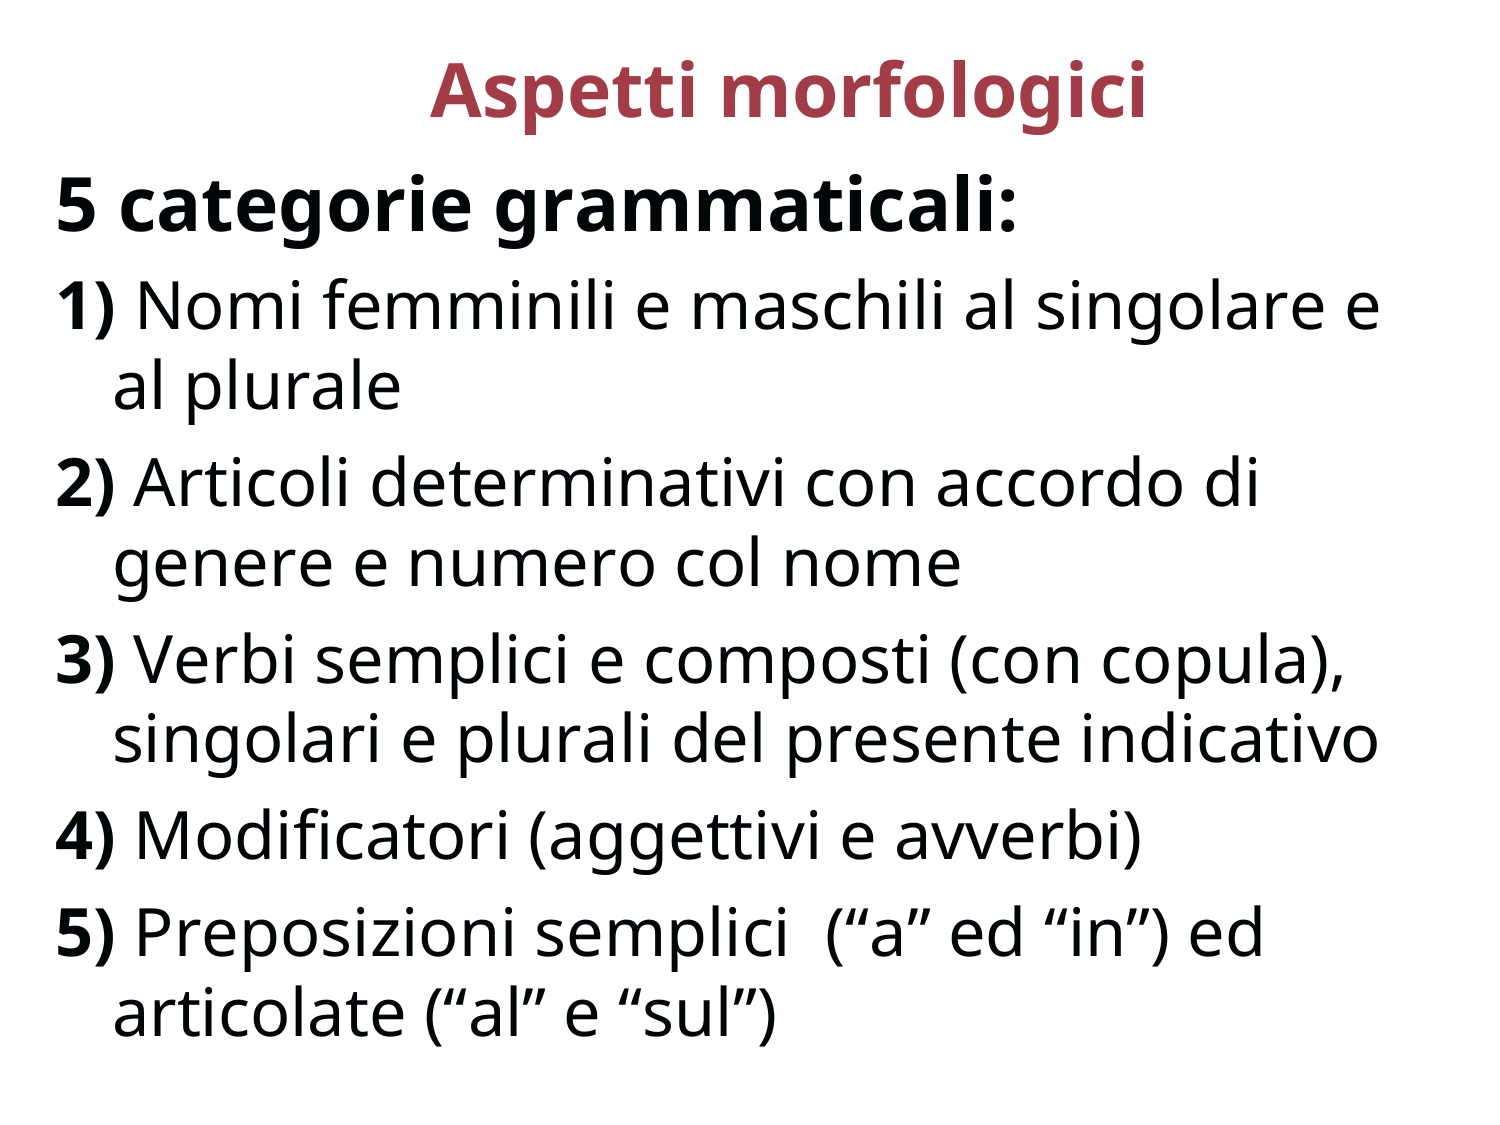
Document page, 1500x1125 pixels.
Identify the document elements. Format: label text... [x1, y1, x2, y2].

text_box Aspetti morfologici [416, 34, 1166, 141]
list 5 categorie grammaticali: 1) Nomi femminili e maschili al singolare e al plurale 2) Articoli determinativi con accordo di genere e numero col nome 3) Verbi semplici e composti (con copula), singolari e plurali del presente indicativo 4) Modificatori (aggettivi e avverbi) 5) Preposizioni semplici (“a” ed “in”) ed articolate (“al” e “sul”) [41, 148, 1459, 1094]
